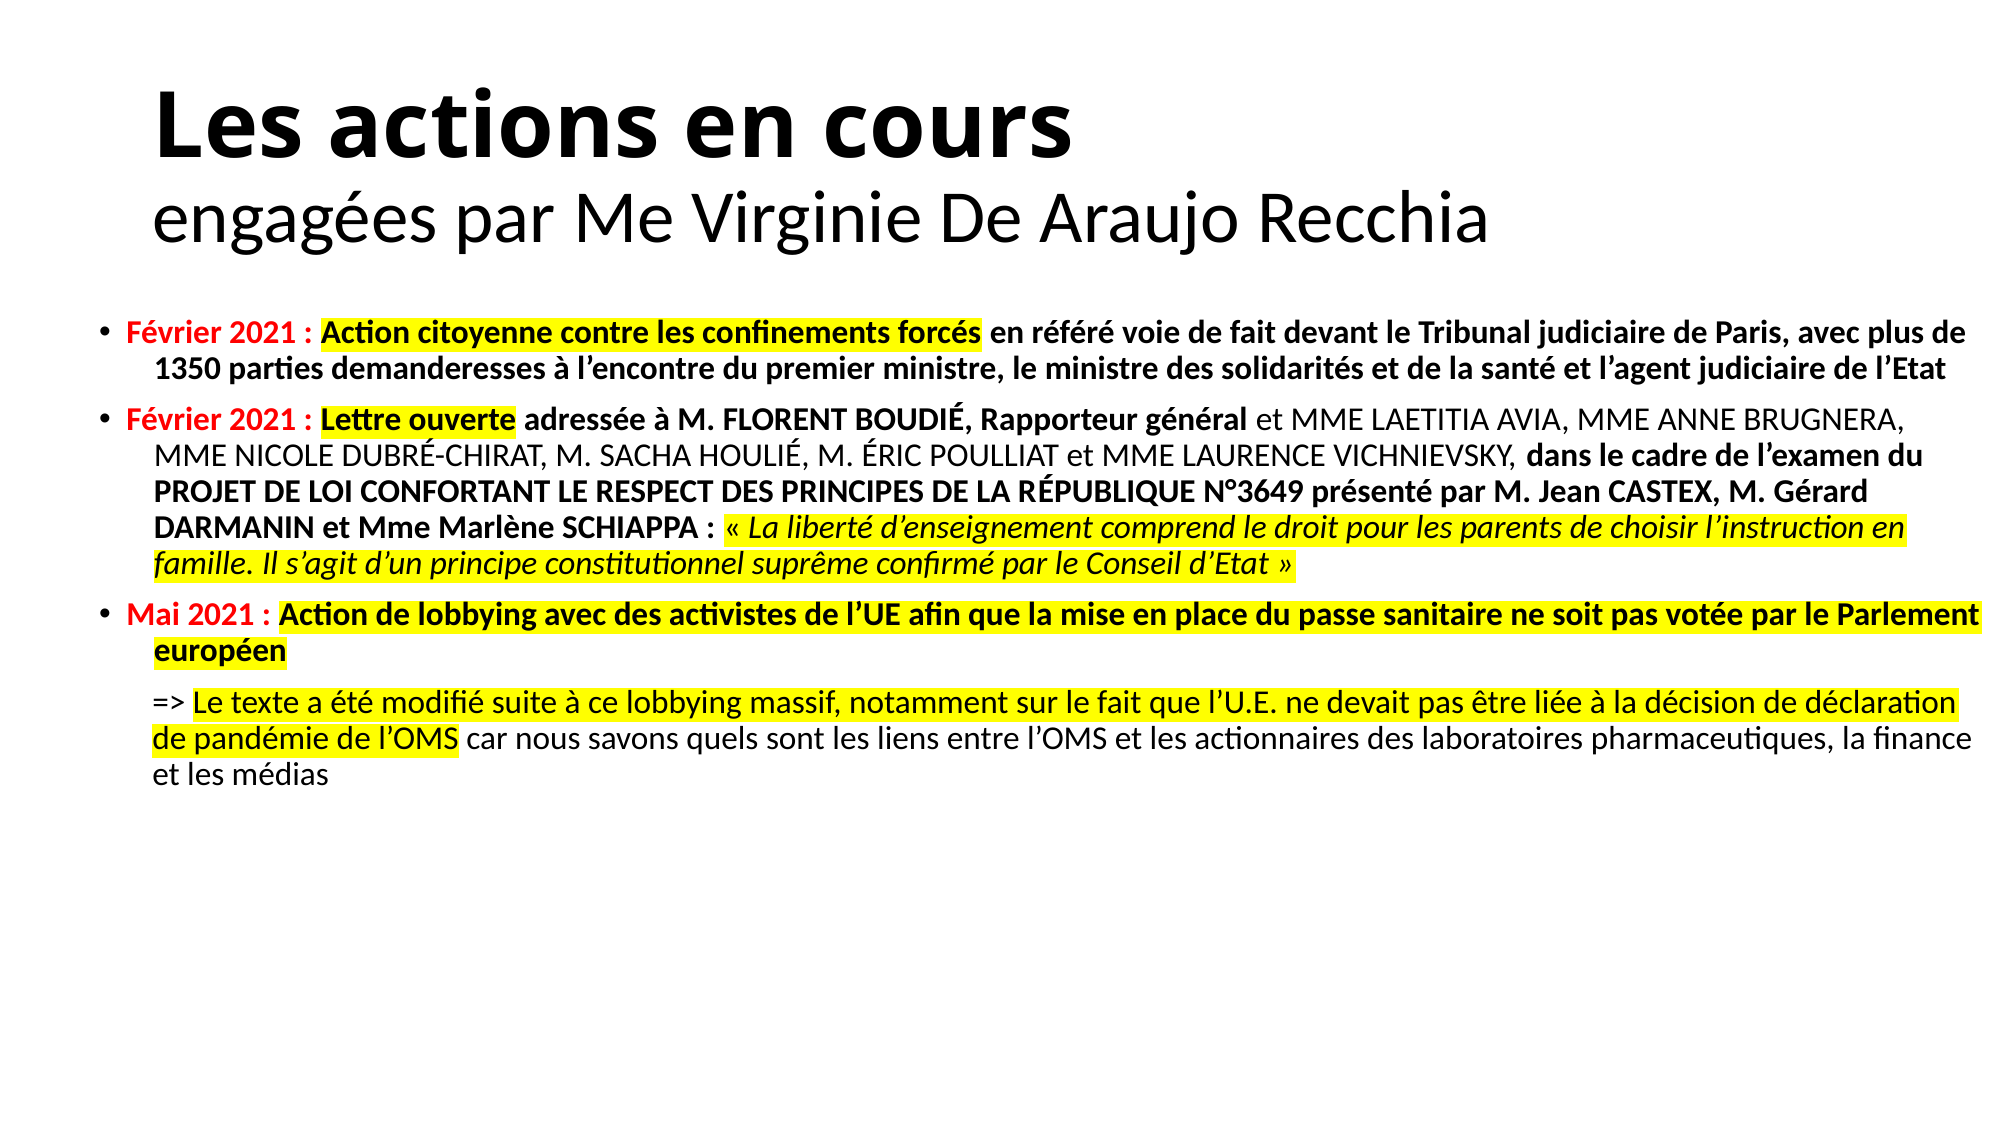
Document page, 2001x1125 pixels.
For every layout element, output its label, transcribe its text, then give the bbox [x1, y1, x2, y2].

title Les actions en cours engagées par Me Virginie De Araujo Recchia [137, 59, 1863, 278]
list Février 2021 : Action citoyenne contre les confinements forcés en référé voie de fait devant le Tribunal judiciaire de Paris, avec plus de 1350 parties demanderesses à l’encontre du premier ministre, le ministre des solidarités et de la santé et l’agent judiciaire de l’Etat Février 2021 : Lettre ouverte adressée à M. FLORENT BOUDIÉ, Rapporteur général et MME LAETITIA AVIA, MME ANNE BRUGNERA, MME NICOLE DUBRÉ-CHIRAT, M. SACHA HOULIÉ, M. ÉRIC POULLIAT et MME LAURENCE VICHNIEVSKY, dans le cadre de l’examen du PROJET DE LOI CONFORTANT LE RESPECT DES PRINCIPES DE LA RÉPUBLIQUE N°3649 présenté par M. Jean CASTEX, M. Gérard DARMANIN et Mme Marlène SCHIAPPA : « La liberté d’enseignement comprend le droit pour les parents de choisir l’instruction en famille. Il s’agit d’un principe constitutionnel suprême confirmé par le Conseil d’Etat » Mai 2021 : Action de lobbying avec des activistes de l’UE afin que la mise en place du passe sanitaire ne soit pas votée par le Parlement européen => Le texte a été modifié suite à ce lobbying massif, notamment sur le fait que l’U.E. ne devait pas être liée à la décision de déclaration de pandémie de l’OMS car nous savons quels sont les liens entre l’OMS et les actionnaires des laboratoires pharmaceutiques, la finance et les médias [84, 307, 2000, 818]
